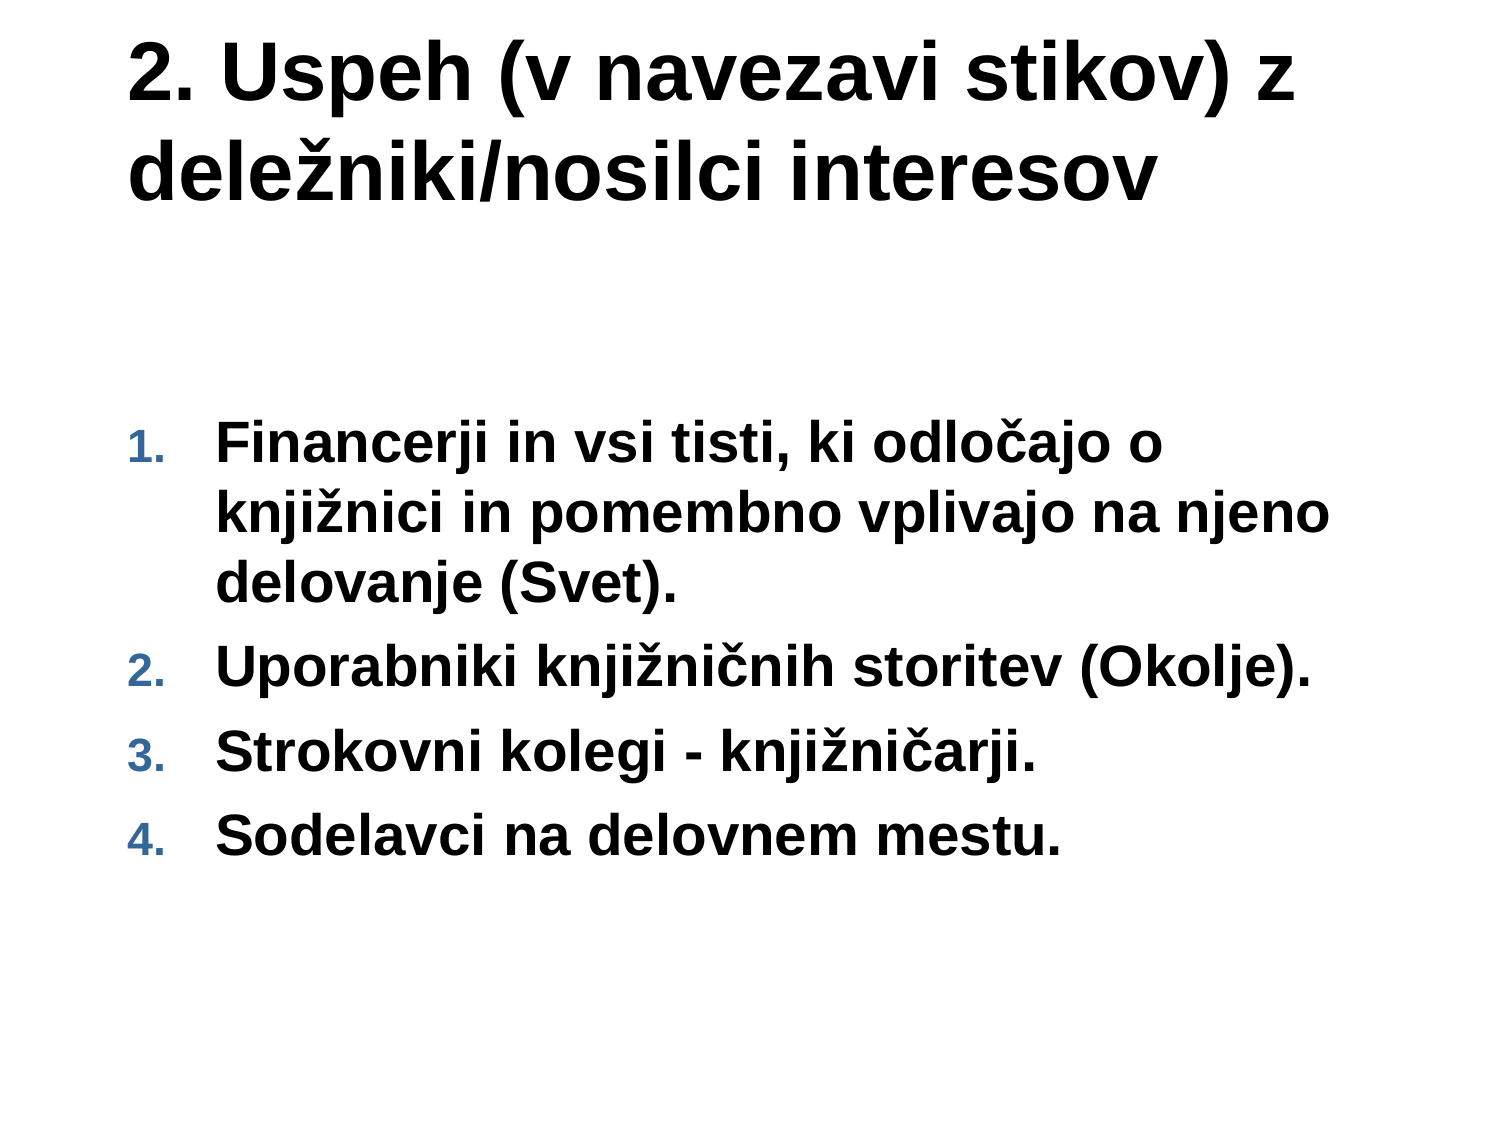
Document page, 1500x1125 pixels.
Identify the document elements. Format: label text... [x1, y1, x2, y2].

title 2. Uspeh (v navezavi stikov) z deležniki/nosilci interesov [112, 9, 1388, 225]
list Financerji in vsi tisti, ki odločajo o knjižnici in pomembno vplivajo na njeno delovanje (Svet). Uporabniki knjižničnih storitev (Okolje). Strokovni kolegi - knjižničarji. Sodelavci na delovnem mestu. [112, 312, 1388, 988]
